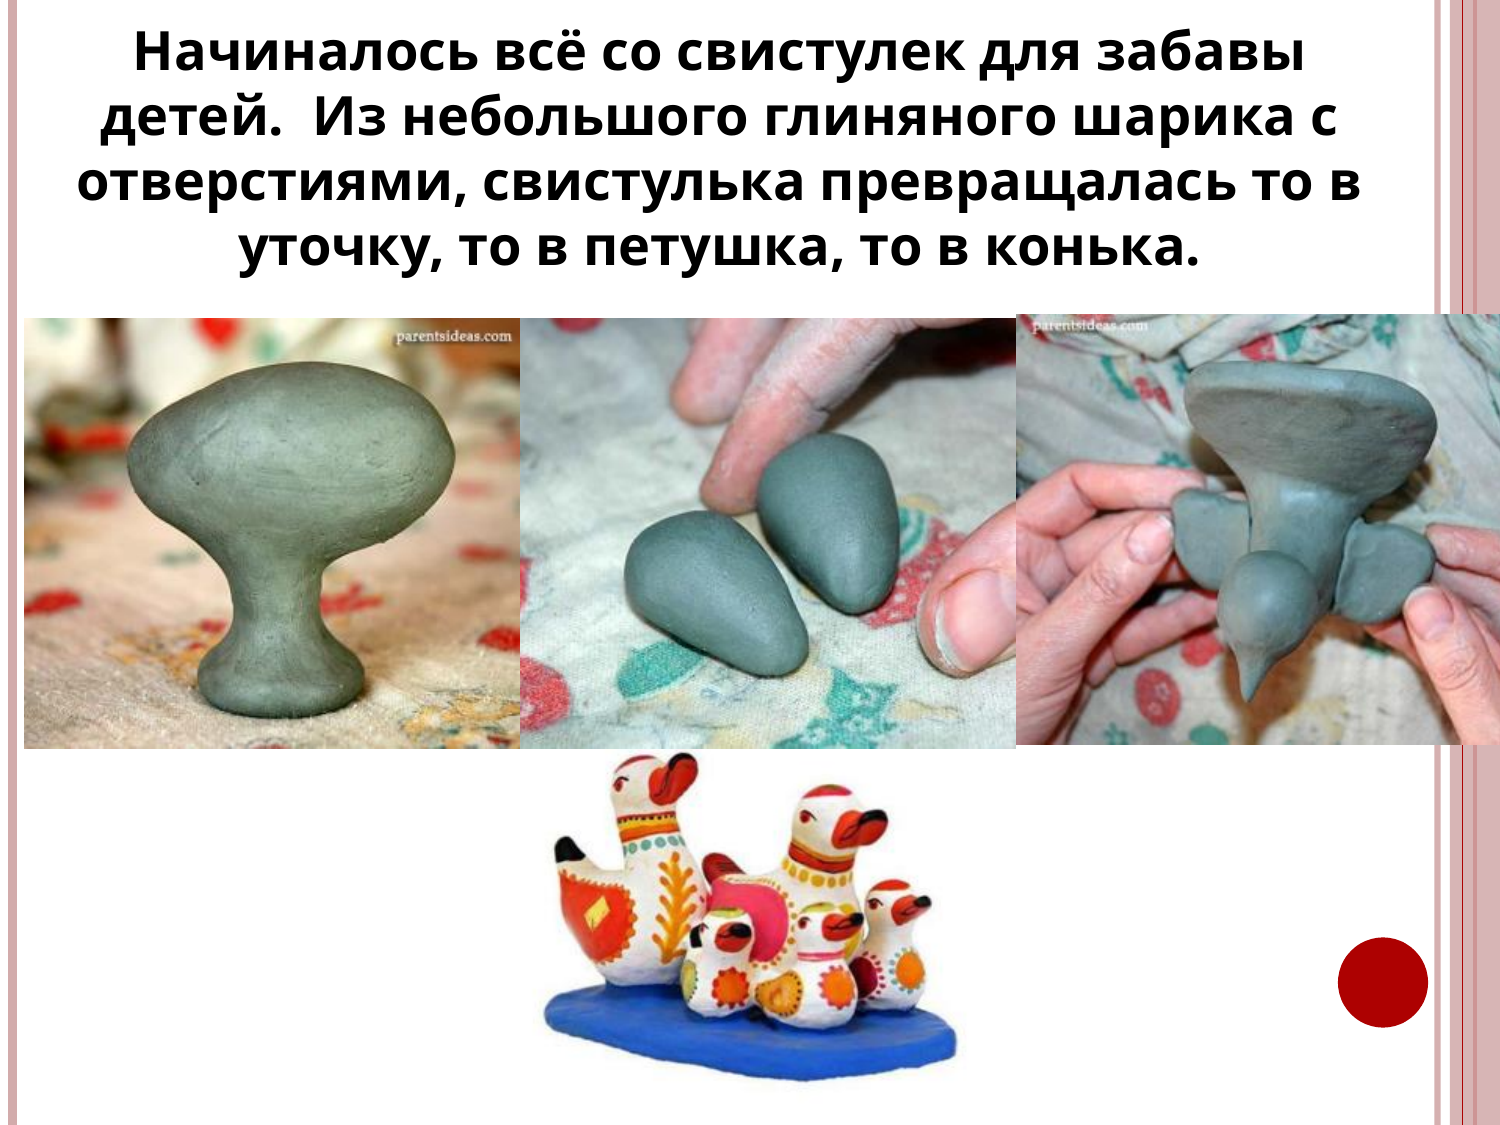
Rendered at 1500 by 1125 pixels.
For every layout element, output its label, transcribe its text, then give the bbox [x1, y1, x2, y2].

picture [24, 314, 1500, 1125]
text_box Начиналось всё со свистулек для забавы детей. Из небольшого глиняного шарика с отверстиями, свистулька превращалась то в уточку, то в петушка, то в конька. [20, 9, 1421, 284]
